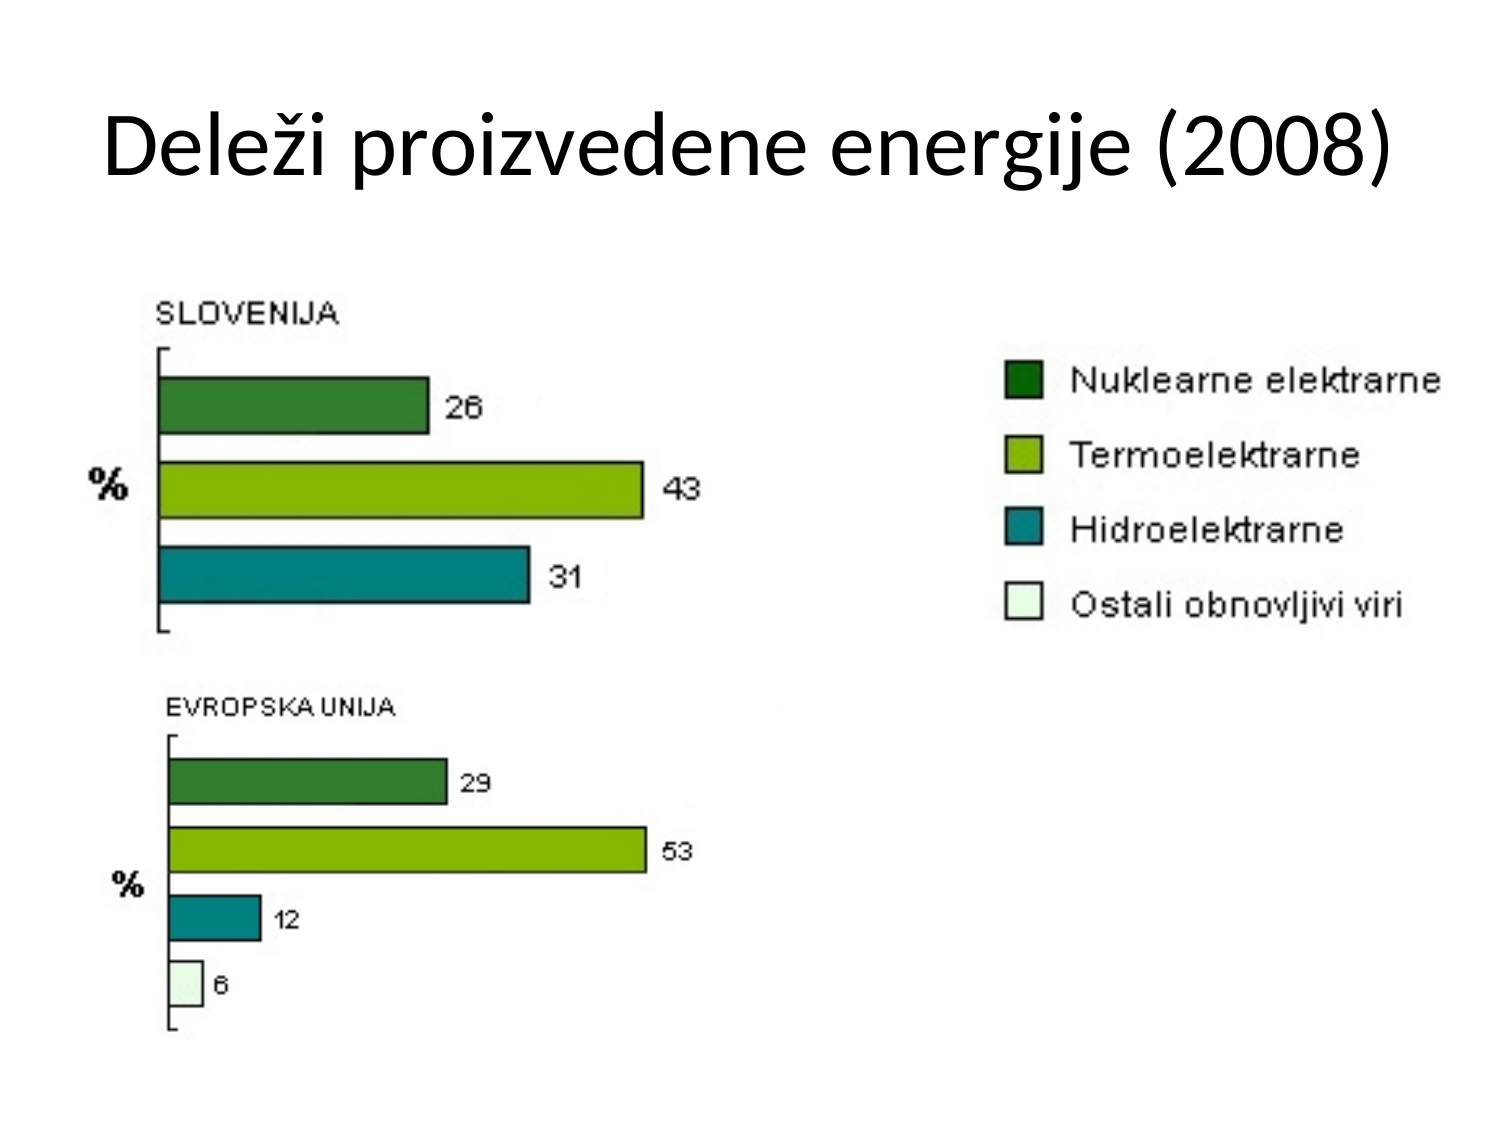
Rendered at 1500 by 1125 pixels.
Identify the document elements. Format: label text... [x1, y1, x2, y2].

text_box Deleži proizvedene energije (2008) [75, 45, 1426, 231]
picture [64, 231, 1483, 1079]
